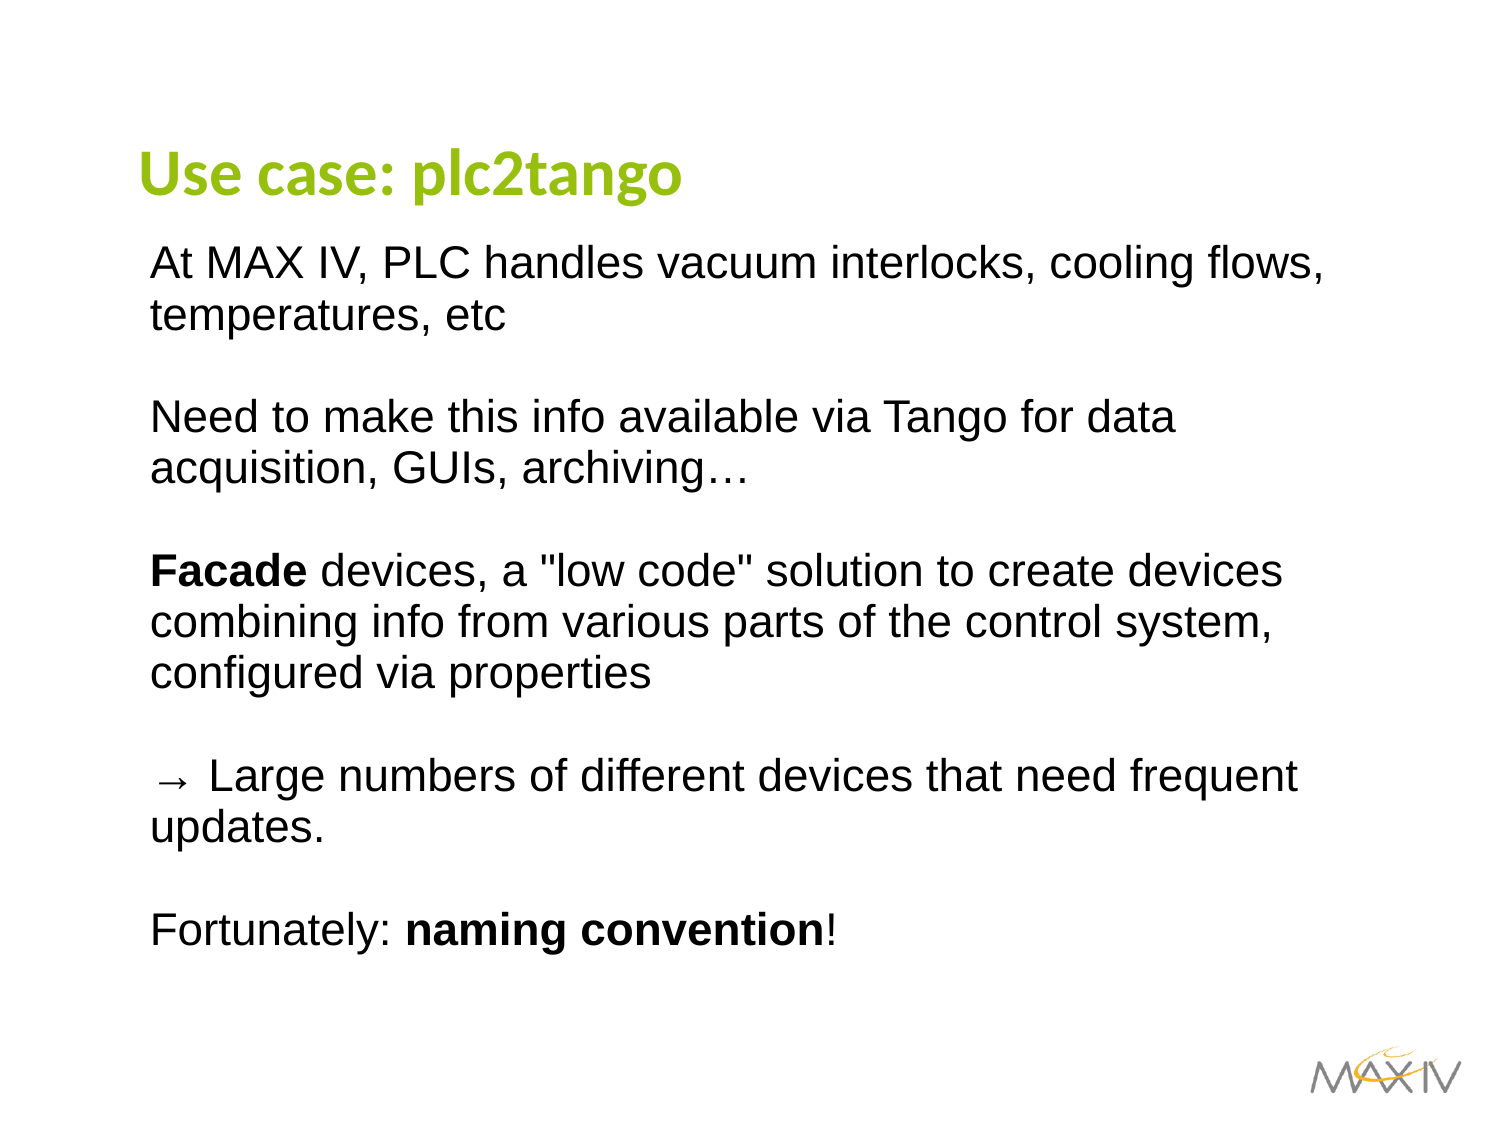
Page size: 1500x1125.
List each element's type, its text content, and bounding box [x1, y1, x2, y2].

text_box At MAX IV, PLC handles vacuum interlocks, cooling flows, temperatures, etc Need to make this info available via Tango for data acquisition, GUIs, archiving… Facade devices, a "low code" solution to create devices combining info from various parts of the control system, configured via properties → Large numbers of different devices that need frequent updates. Fortunately: naming convention! [135, 230, 1366, 963]
picture [1309, 1045, 1463, 1094]
title Use case: plc2tango [123, 28, 1370, 217]
